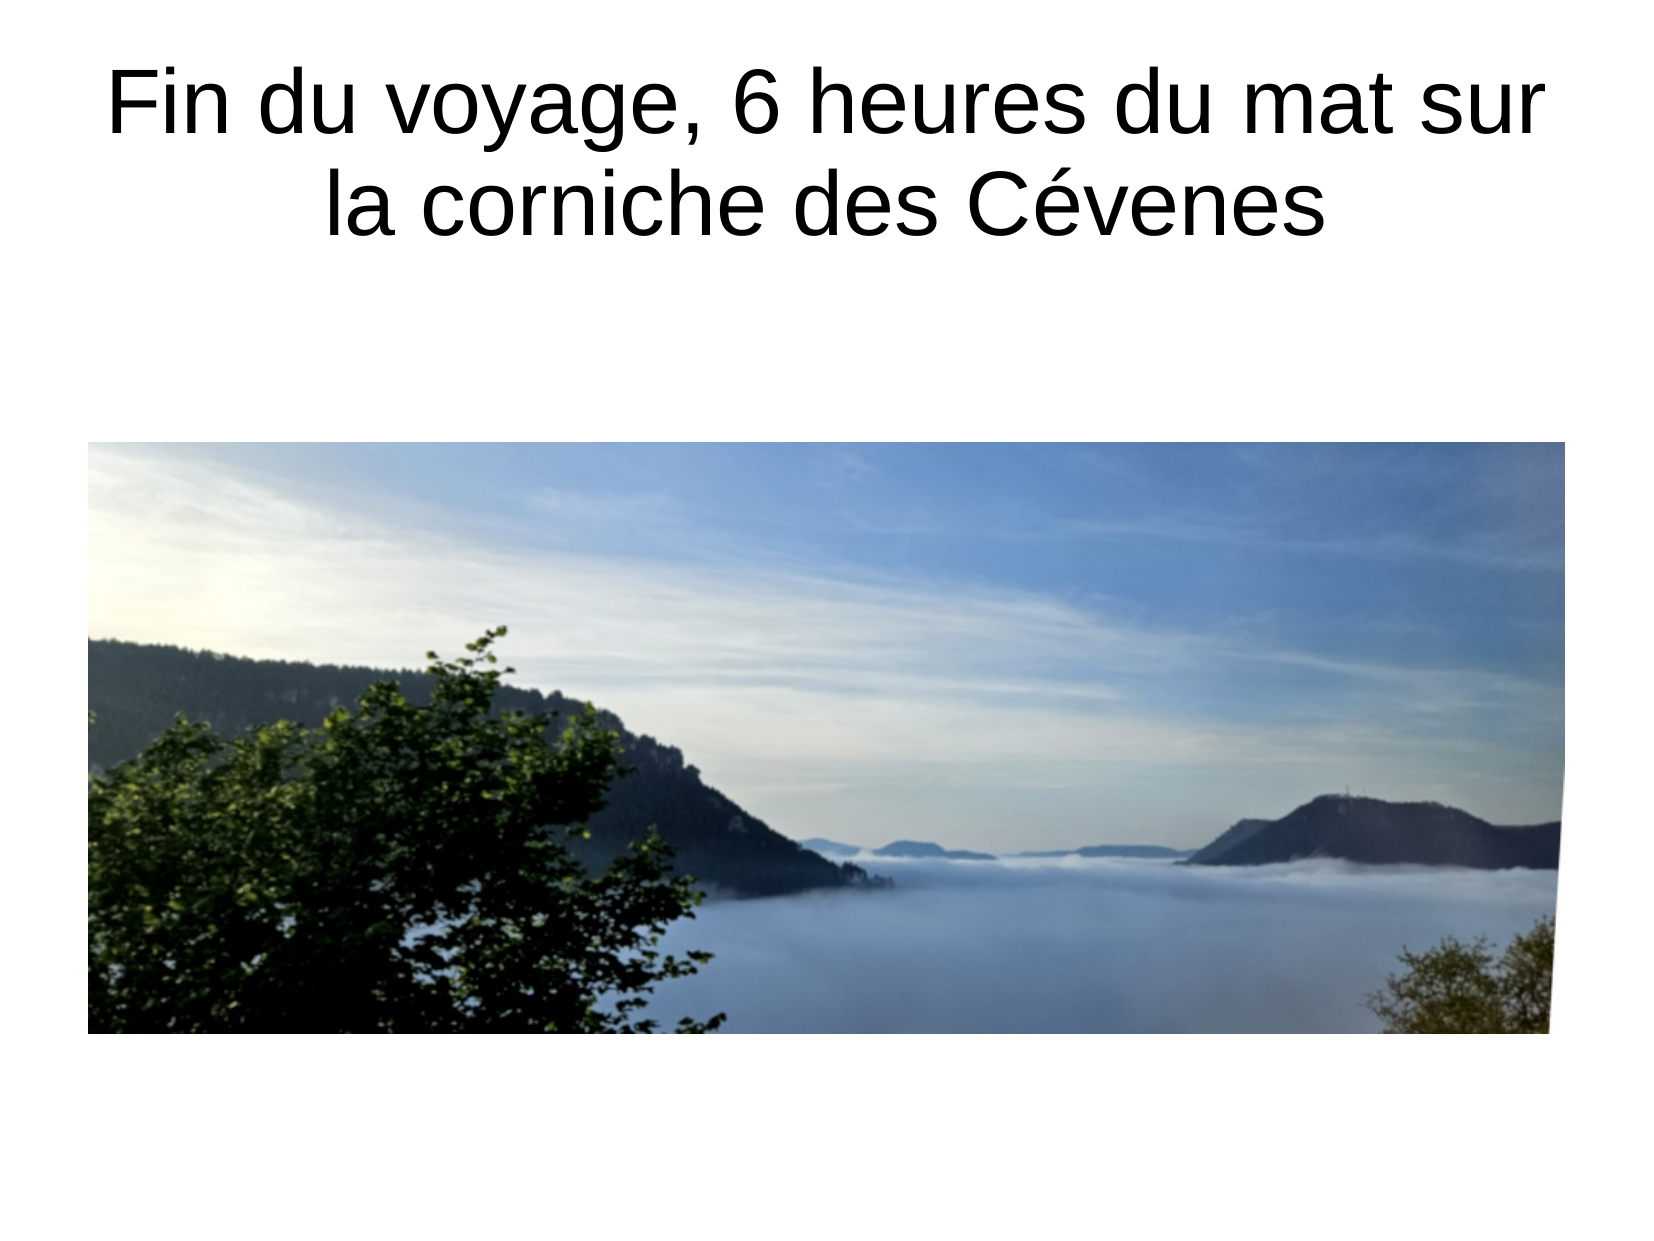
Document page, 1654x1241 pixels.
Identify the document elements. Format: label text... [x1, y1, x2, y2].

picture [88, 442, 1565, 1034]
title Fin du voyage, 6 heures du mat sur la corniche des Cévenes [82, 49, 1571, 257]
